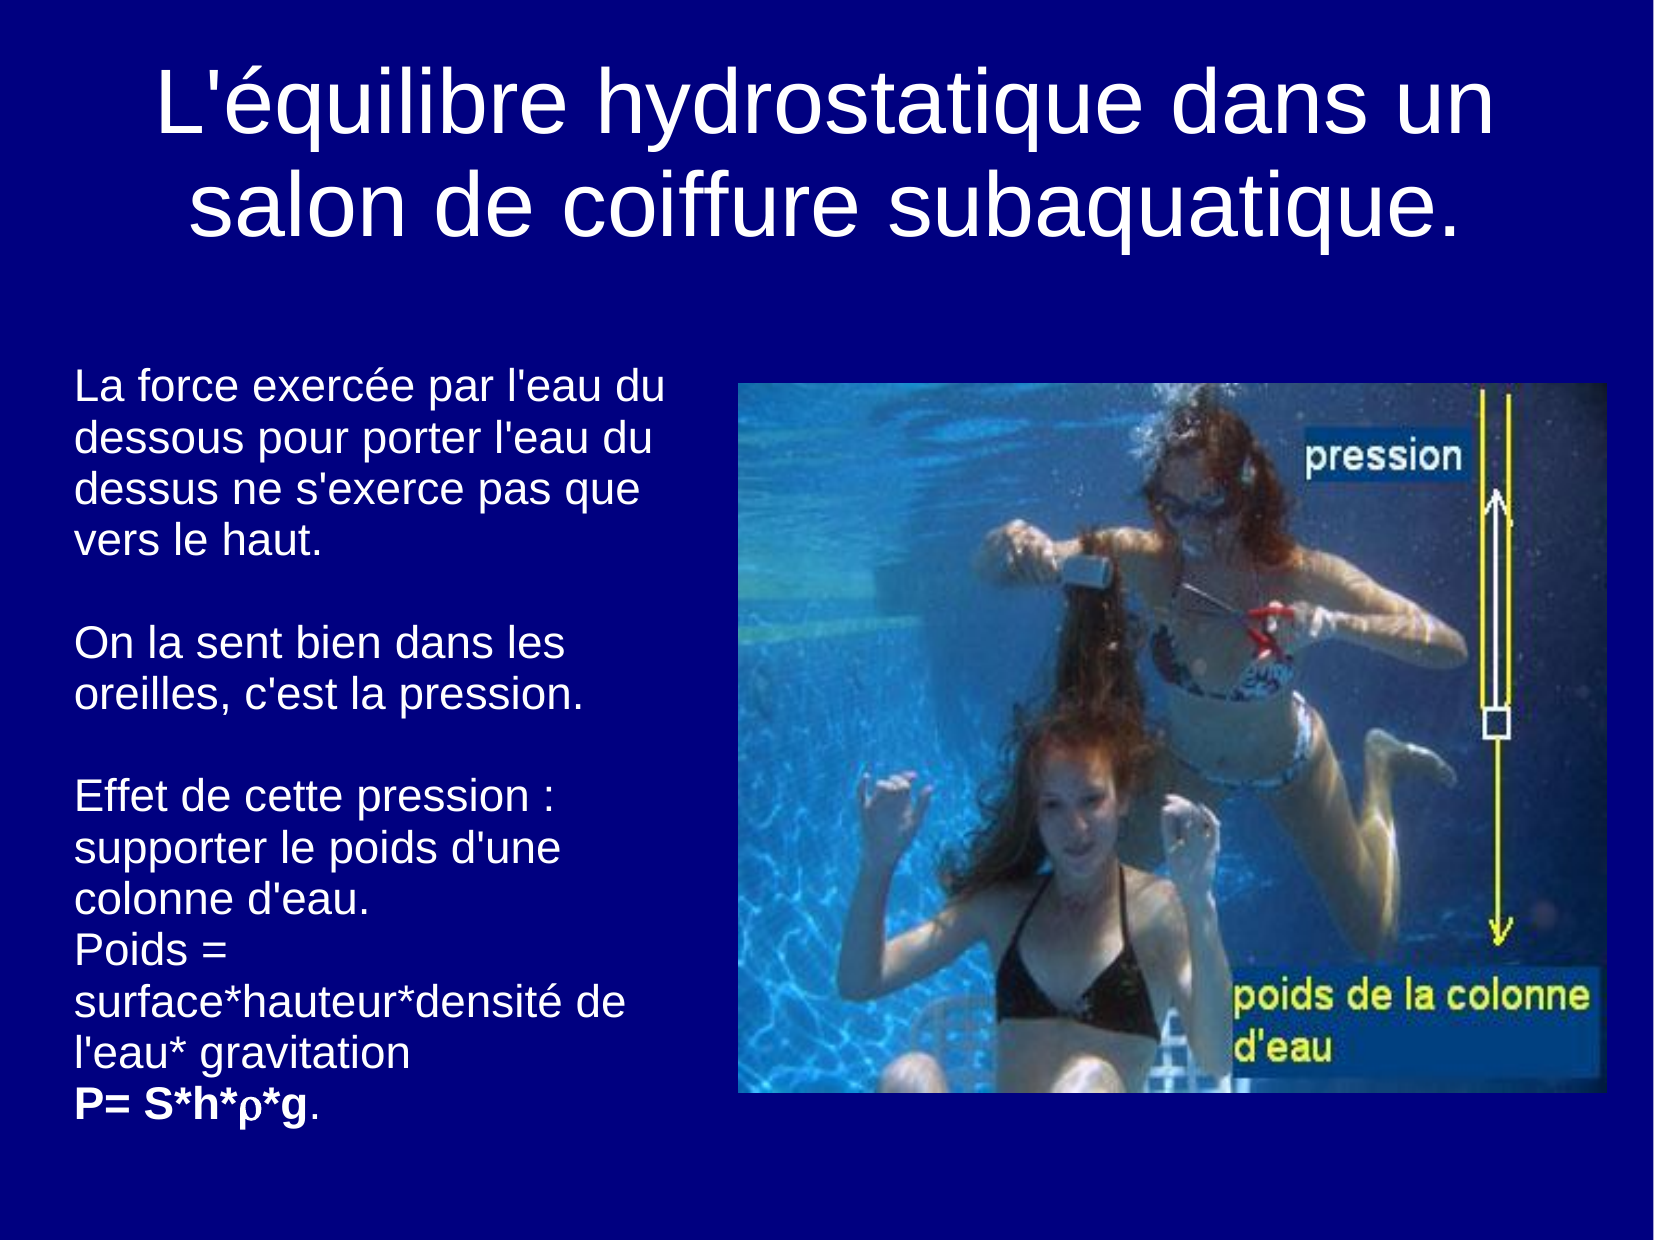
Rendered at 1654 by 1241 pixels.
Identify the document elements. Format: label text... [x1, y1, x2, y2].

text_box La force exercée par l'eau du dessous pour porter l'eau du dessus ne s'exerce pas que vers le haut. On la sent bien dans les oreilles, c'est la pression. Effet de cette pression : supporter le poids d'une colonne d'eau. Poids = surface*hauteur*densité de l'eau* gravitation P= S*h*r*g. [59, 352, 709, 1241]
picture [738, 383, 1607, 1093]
title L'équilibre hydrostatique dans un salon de coiffure subaquatique. [82, 49, 1571, 257]
